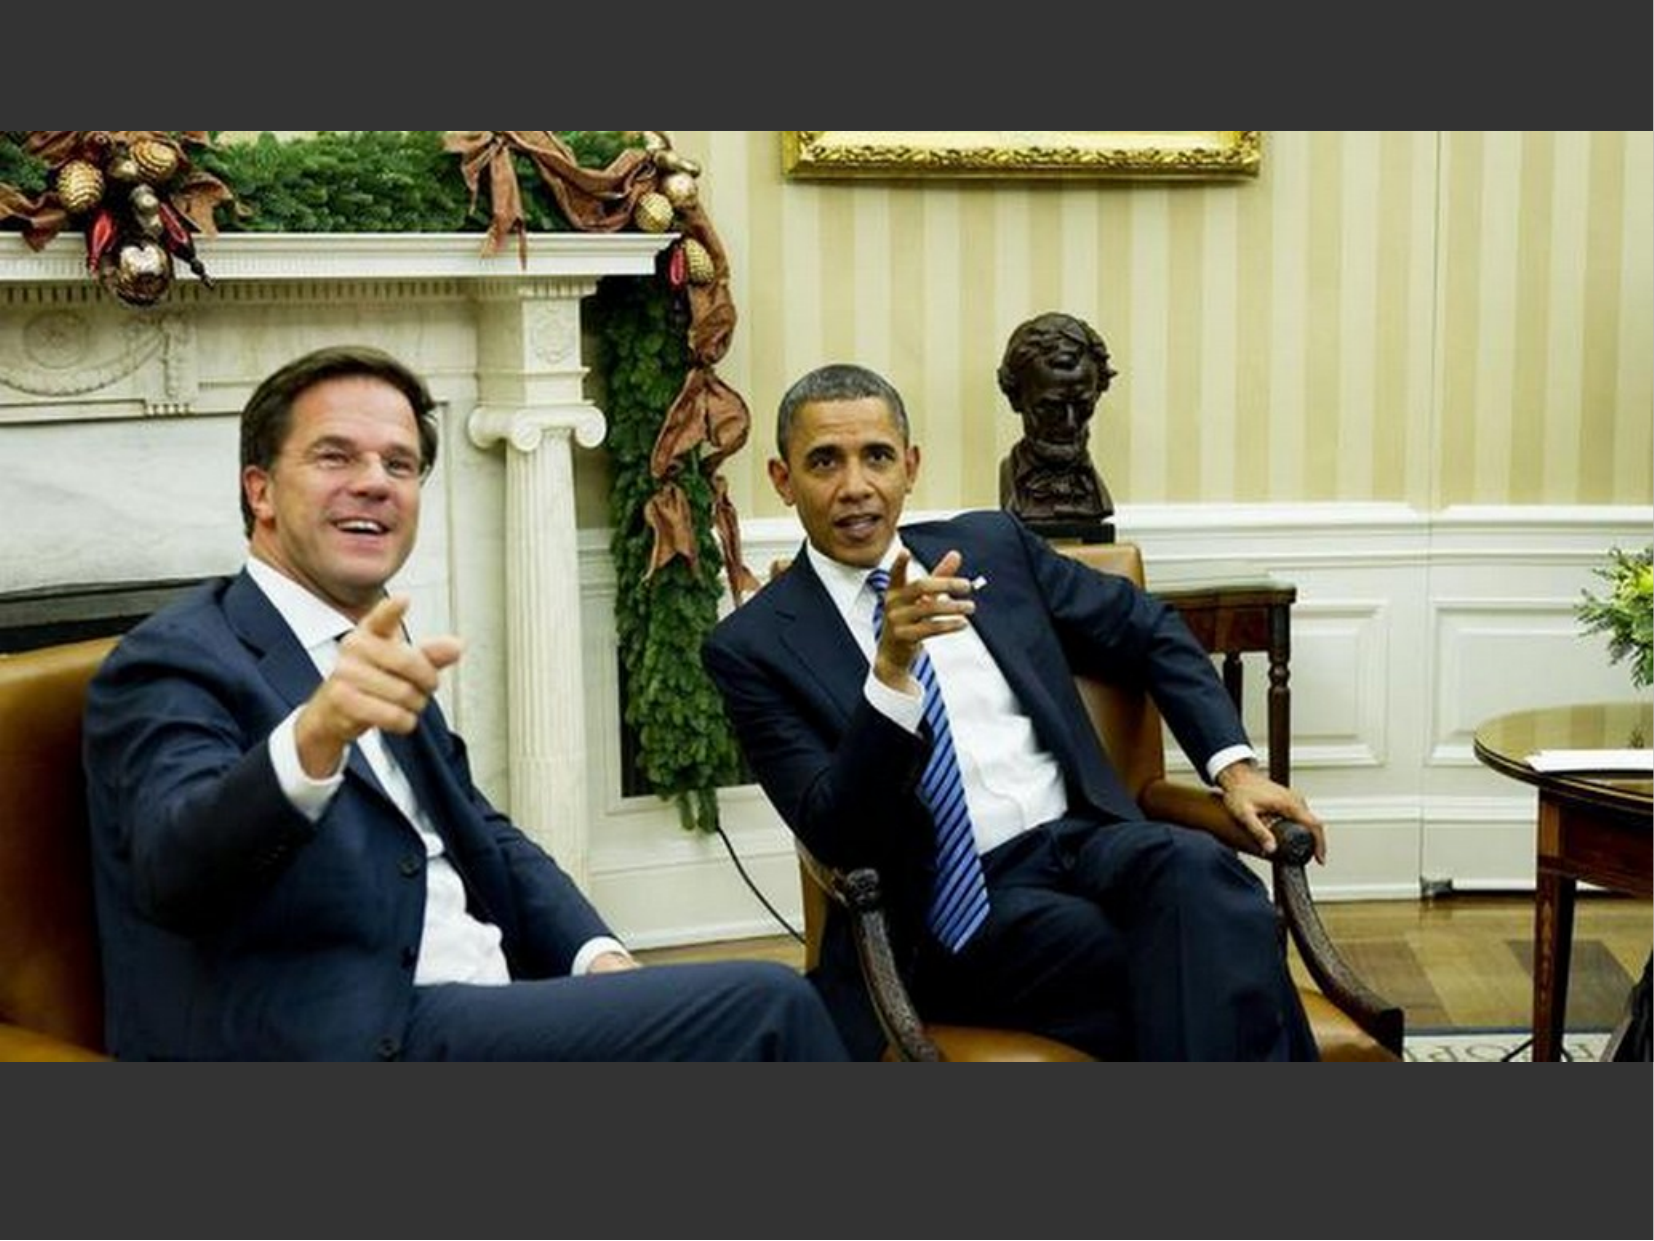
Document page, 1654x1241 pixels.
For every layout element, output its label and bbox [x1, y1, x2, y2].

picture [0, 131, 1654, 1062]
